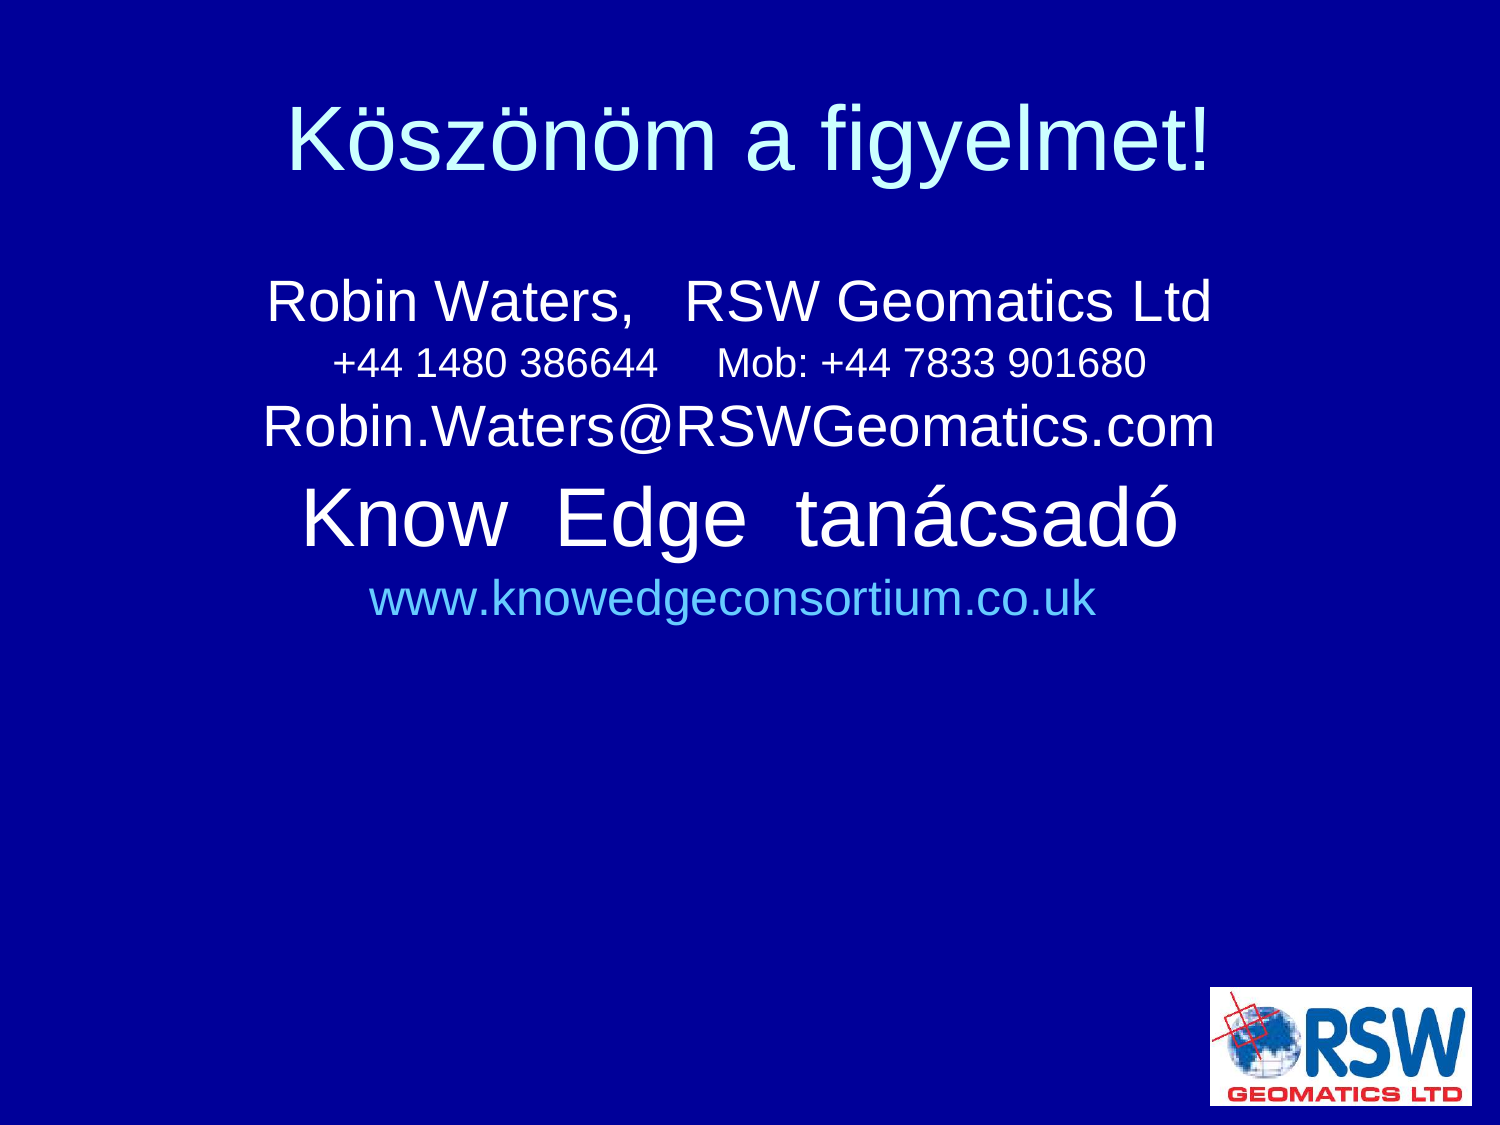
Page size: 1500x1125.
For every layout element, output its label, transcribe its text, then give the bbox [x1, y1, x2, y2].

picture [1210, 987, 1472, 1106]
title Köszönöm a figyelmet! [75, 45, 1426, 233]
list Robin Waters, RSW Geomatics Ltd +44 1480 386644 Mob: +44 7833 901680 Robin.Waters@RSWGeomatics.com Know Edge tanácsadó www.knowedgeconsortium.co.uk [64, 267, 1415, 847]
